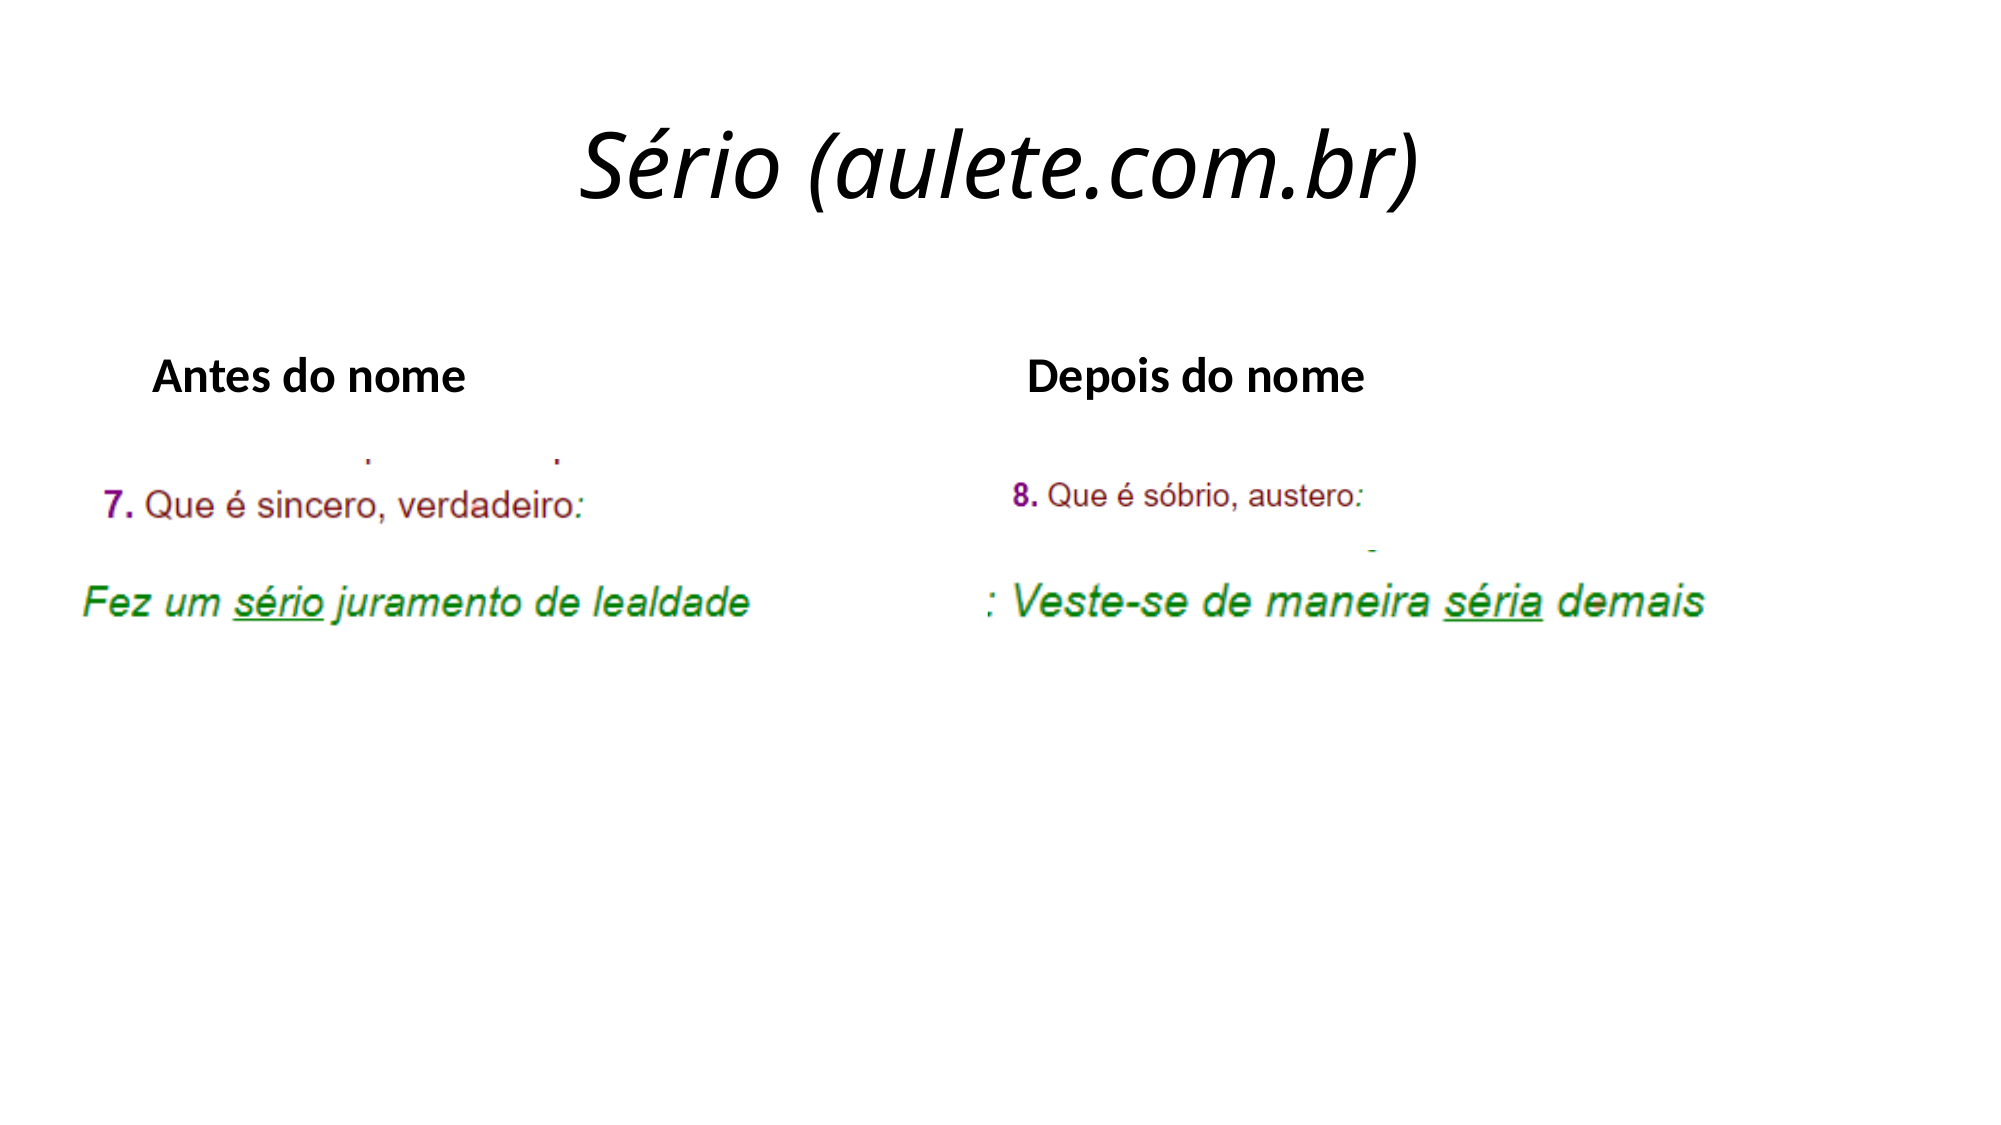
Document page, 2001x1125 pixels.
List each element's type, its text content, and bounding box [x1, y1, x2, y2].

picture [987, 459, 1728, 639]
list Antes do nome [137, 275, 984, 411]
picture [78, 459, 593, 556]
list Depois do nome [1012, 275, 1863, 411]
title Sério (aulete.com.br) [137, 59, 1863, 278]
picture [78, 570, 781, 639]
